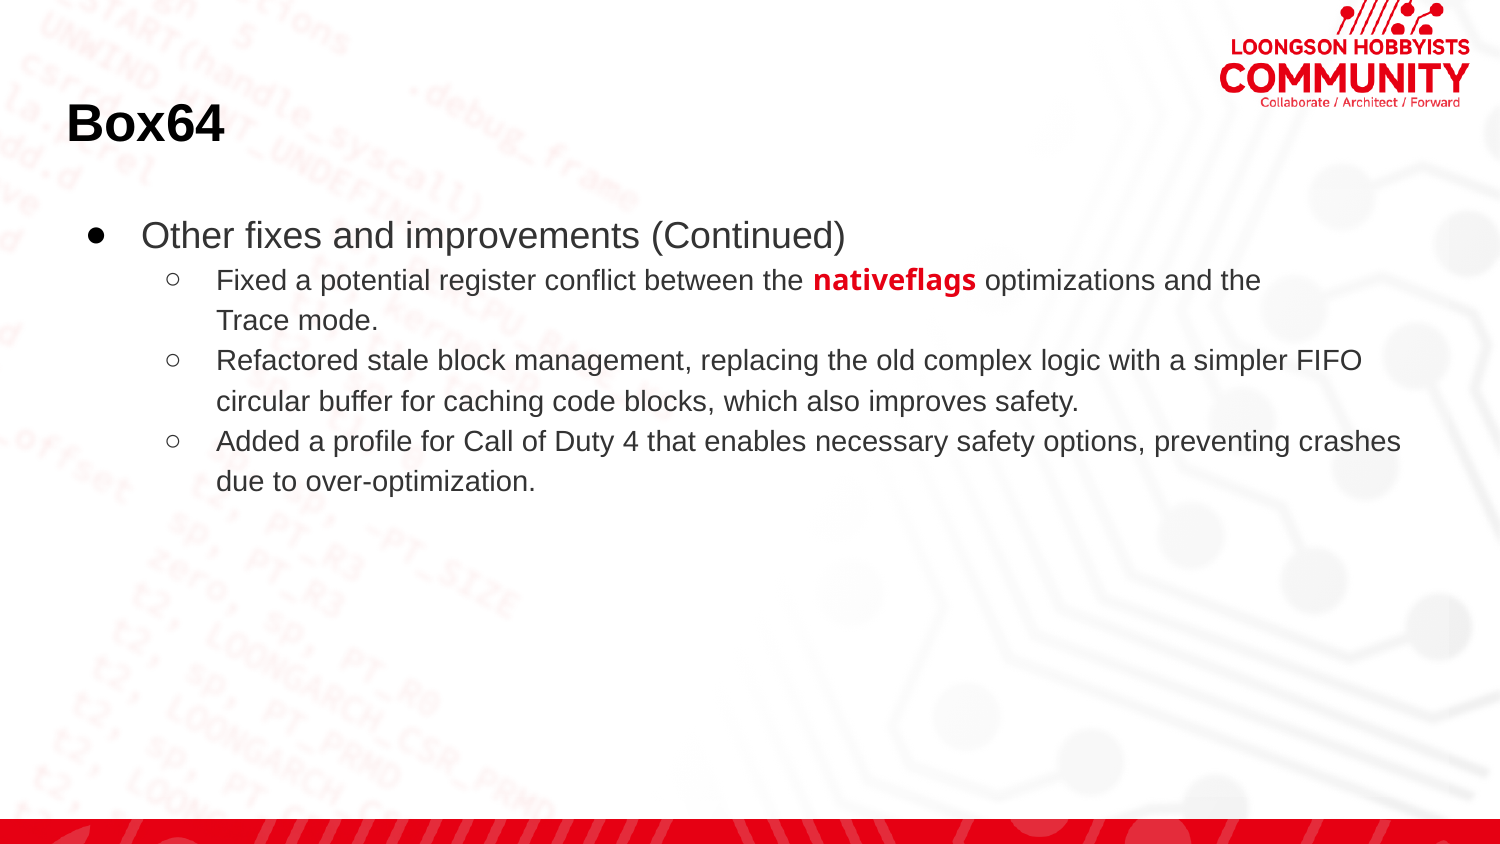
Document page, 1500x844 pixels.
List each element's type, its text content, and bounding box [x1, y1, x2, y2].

picture [0, 0, 1500, 844]
title Box64 [51, 72, 1449, 167]
list Other fixes and improvements (Continued) Fixed a potential register conflict between the nativeflags optimizations and the Trace mode. Refactored stale block management, replacing the old complex logic with a simpler FIFO circular buffer for caching code blocks, which also improves safety. Added a profile for Call of Duty 4 that enables necessary safety options, preventing crashes due to over-optimization. [51, 189, 1449, 797]
